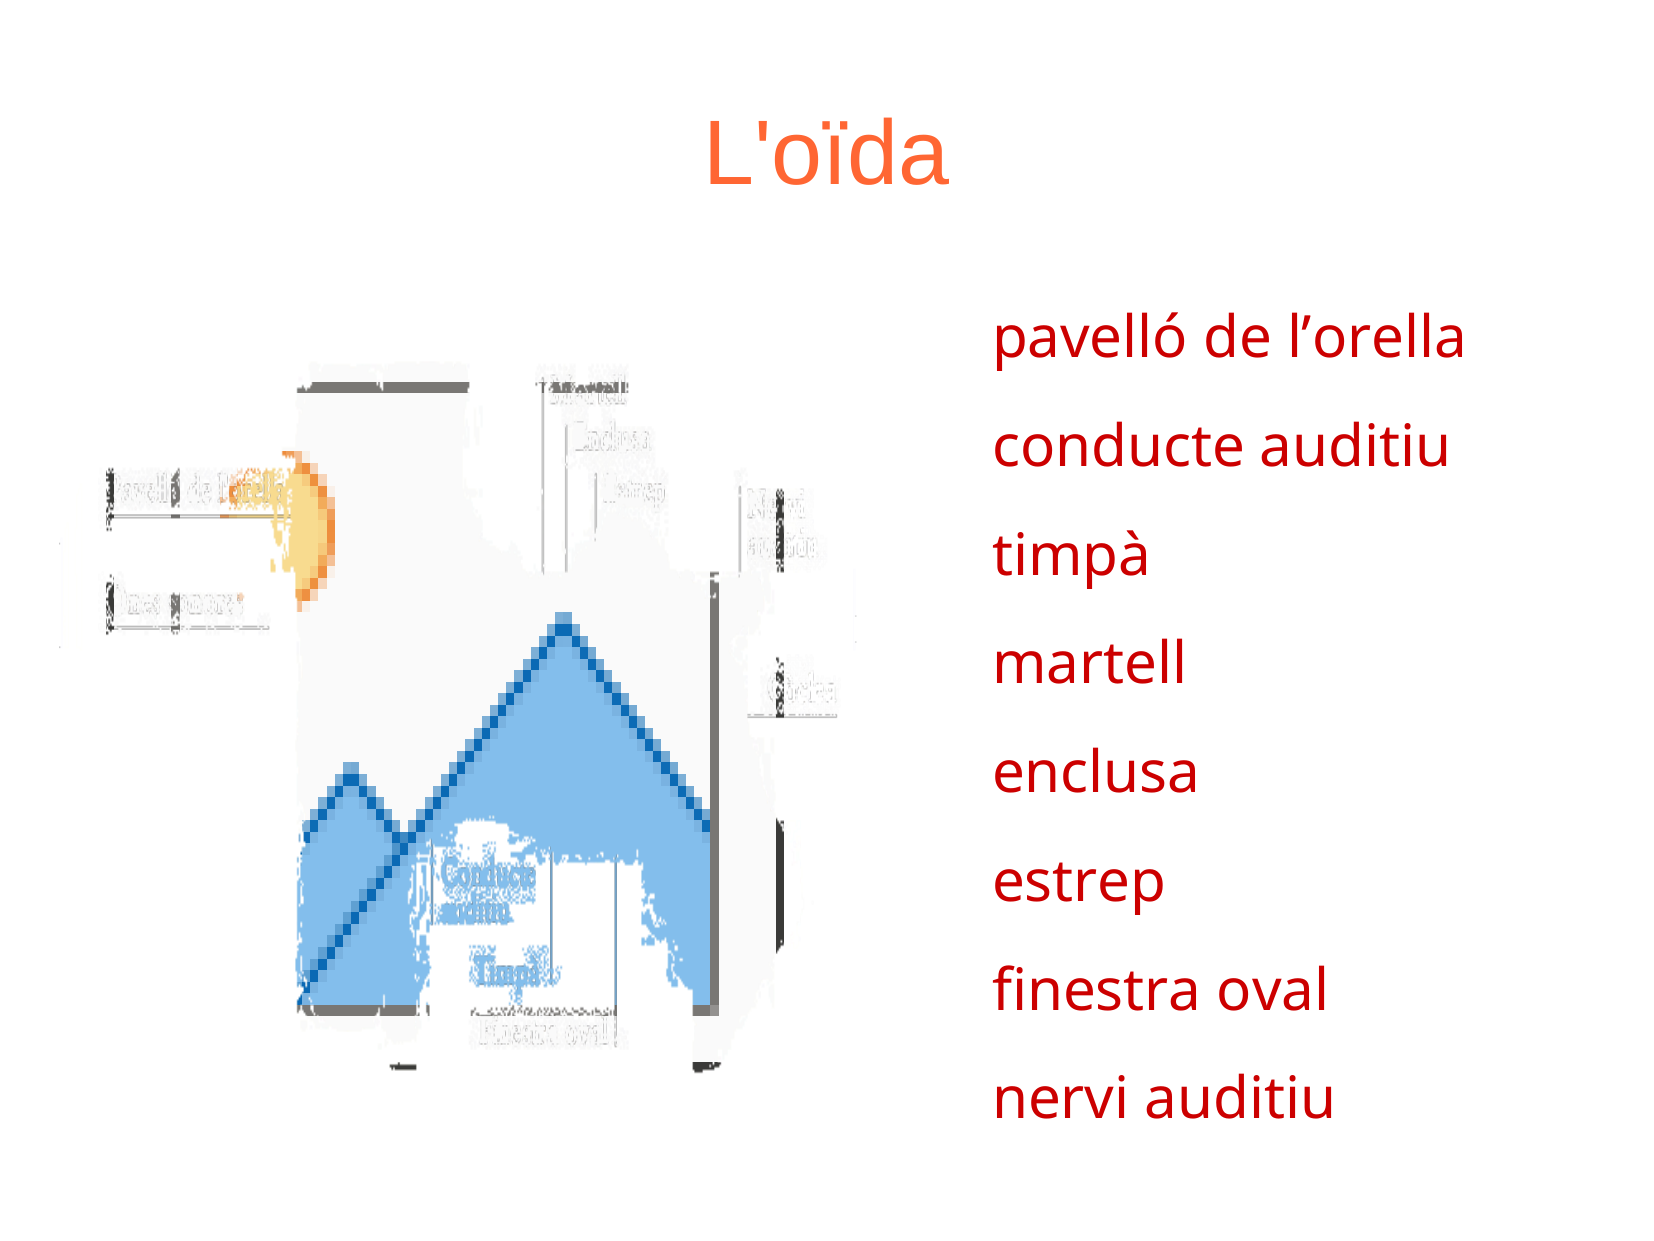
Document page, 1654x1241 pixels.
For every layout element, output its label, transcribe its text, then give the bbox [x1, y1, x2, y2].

list pavelló de l’orella conducte auditiu timpà martell enclusa estrep finestra oval nervi auditiu [974, 295, 1565, 1099]
title L'oïda [82, 56, 1571, 250]
picture [59, 290, 857, 1109]
